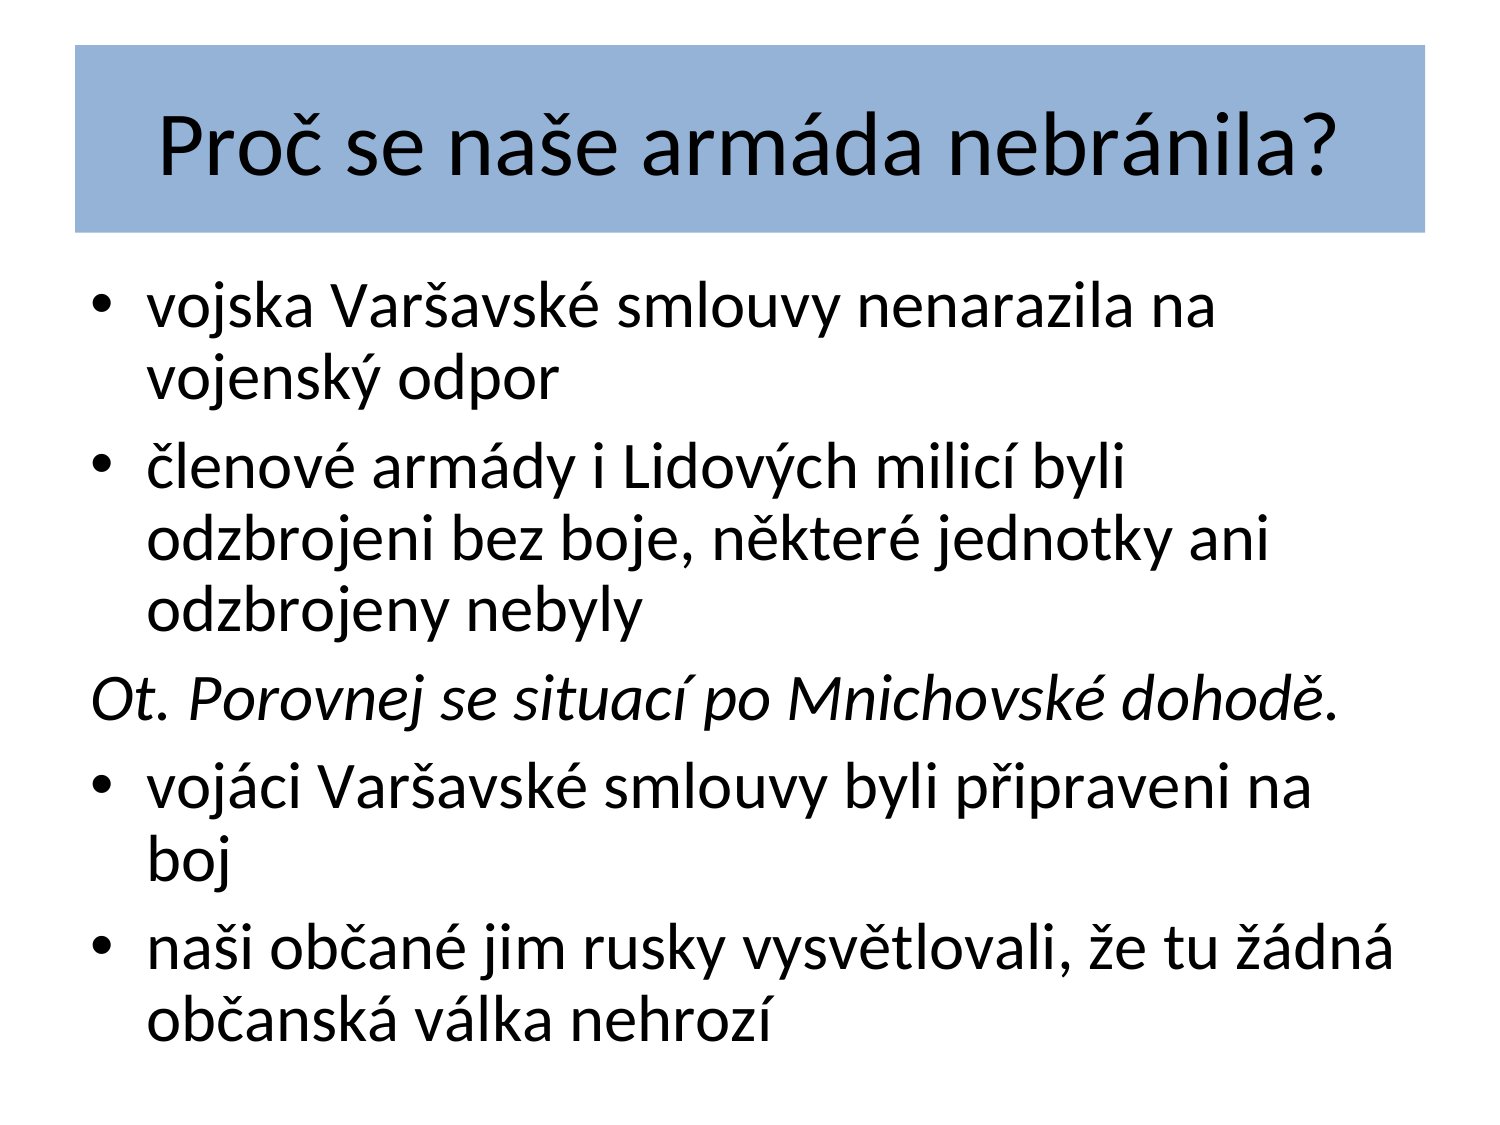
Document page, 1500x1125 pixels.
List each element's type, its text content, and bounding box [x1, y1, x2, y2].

list vojska Varšavské smlouvy nenarazila na vojenský odpor členové armády i Lidových milicí byli odzbrojeni bez boje, některé jednotky ani odzbrojeny nebyly Ot. Porovnej se situací po Mnichovské dohodě. vojáci Varšavské smlouvy byli připraveni na boj naši občané jim rusky vysvětlovali, že tu žádná občanská válka nehrozí [75, 262, 1426, 1064]
title Proč se naše armáda nebránila? [75, 45, 1426, 233]
